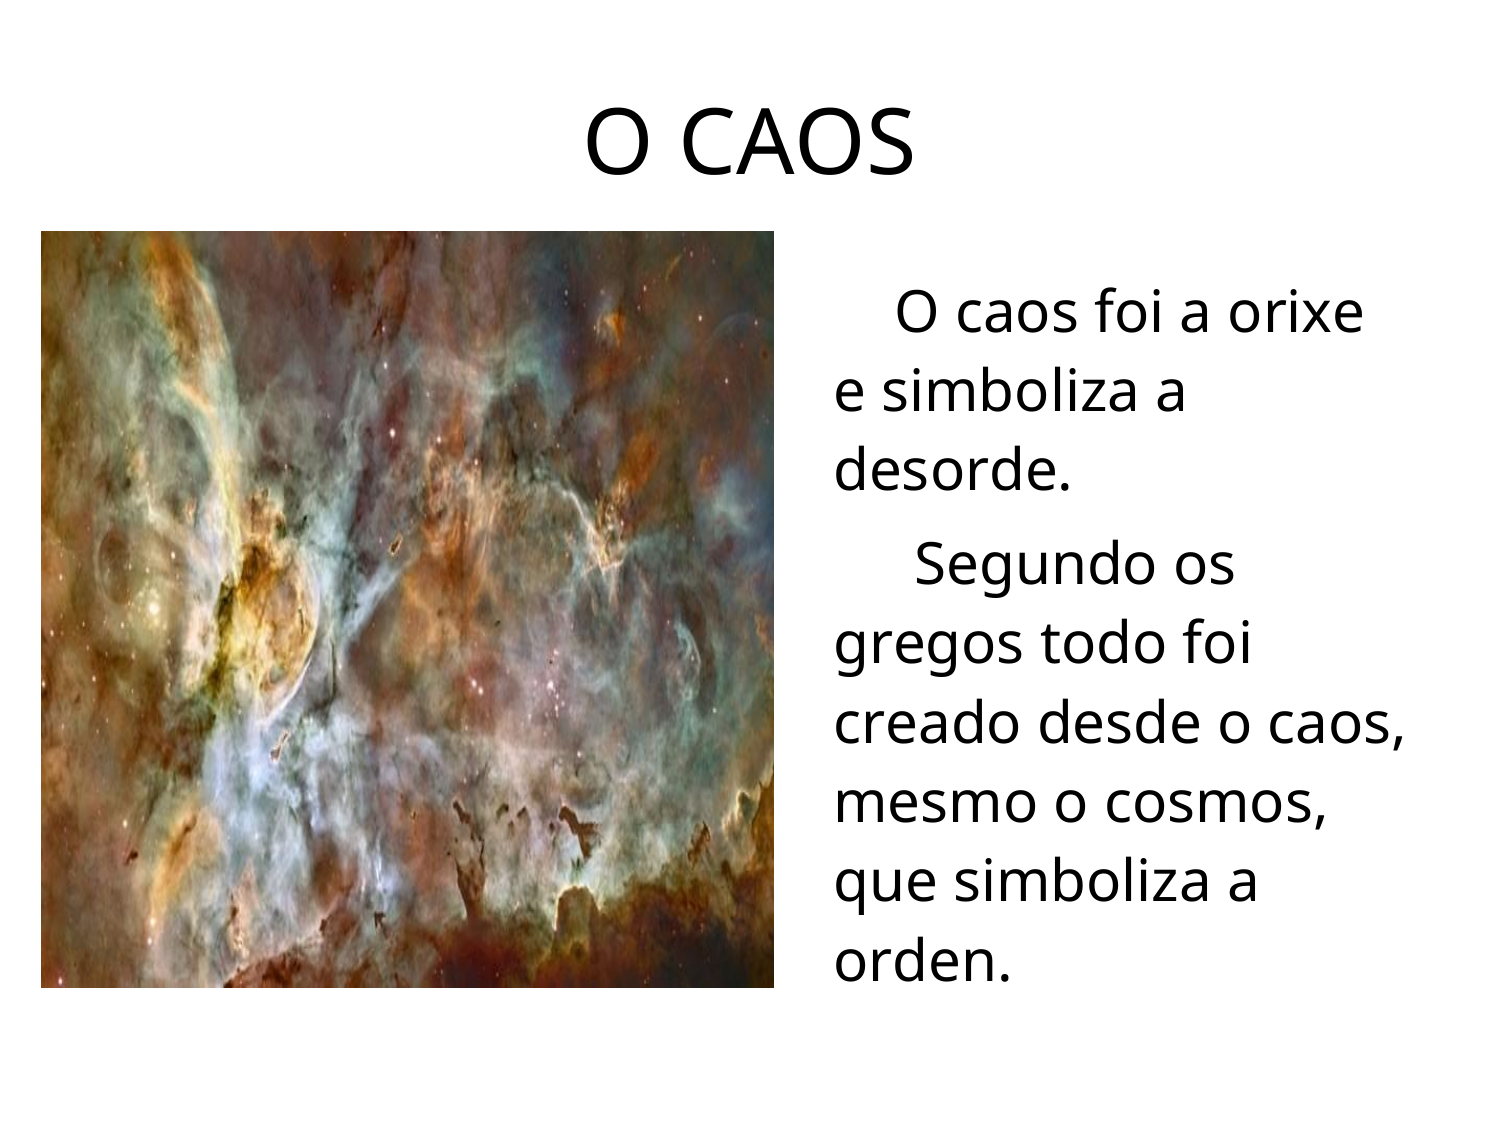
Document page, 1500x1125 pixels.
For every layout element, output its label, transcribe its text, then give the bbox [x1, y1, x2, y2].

picture [41, 231, 774, 988]
title O CAOS [75, 45, 1426, 233]
list O caos foi a orixe e simboliza a desorde. Segundo os gregos todo foi creado desde o caos, mesmo o cosmos, que simboliza a orden. [762, 262, 1426, 1006]
